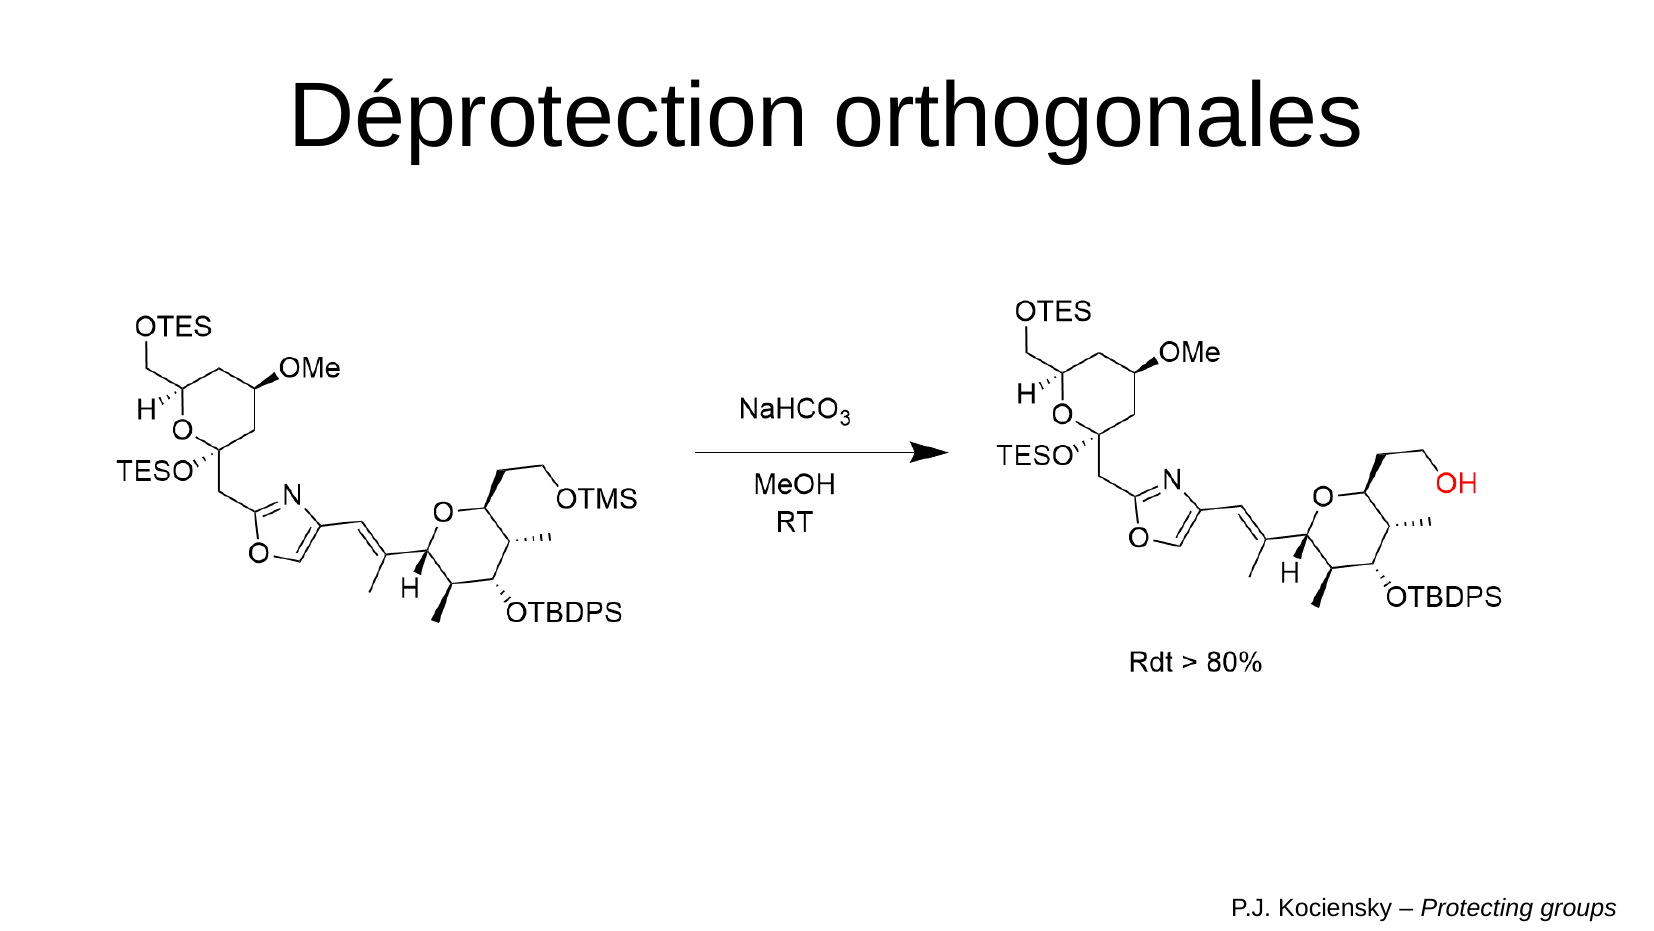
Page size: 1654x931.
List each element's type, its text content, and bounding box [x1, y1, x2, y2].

picture [106, 240, 1543, 721]
title Déprotection orthogonales [82, 37, 1571, 193]
text_box P.J. Kociensky – Protecting groups [1216, 886, 1654, 929]
